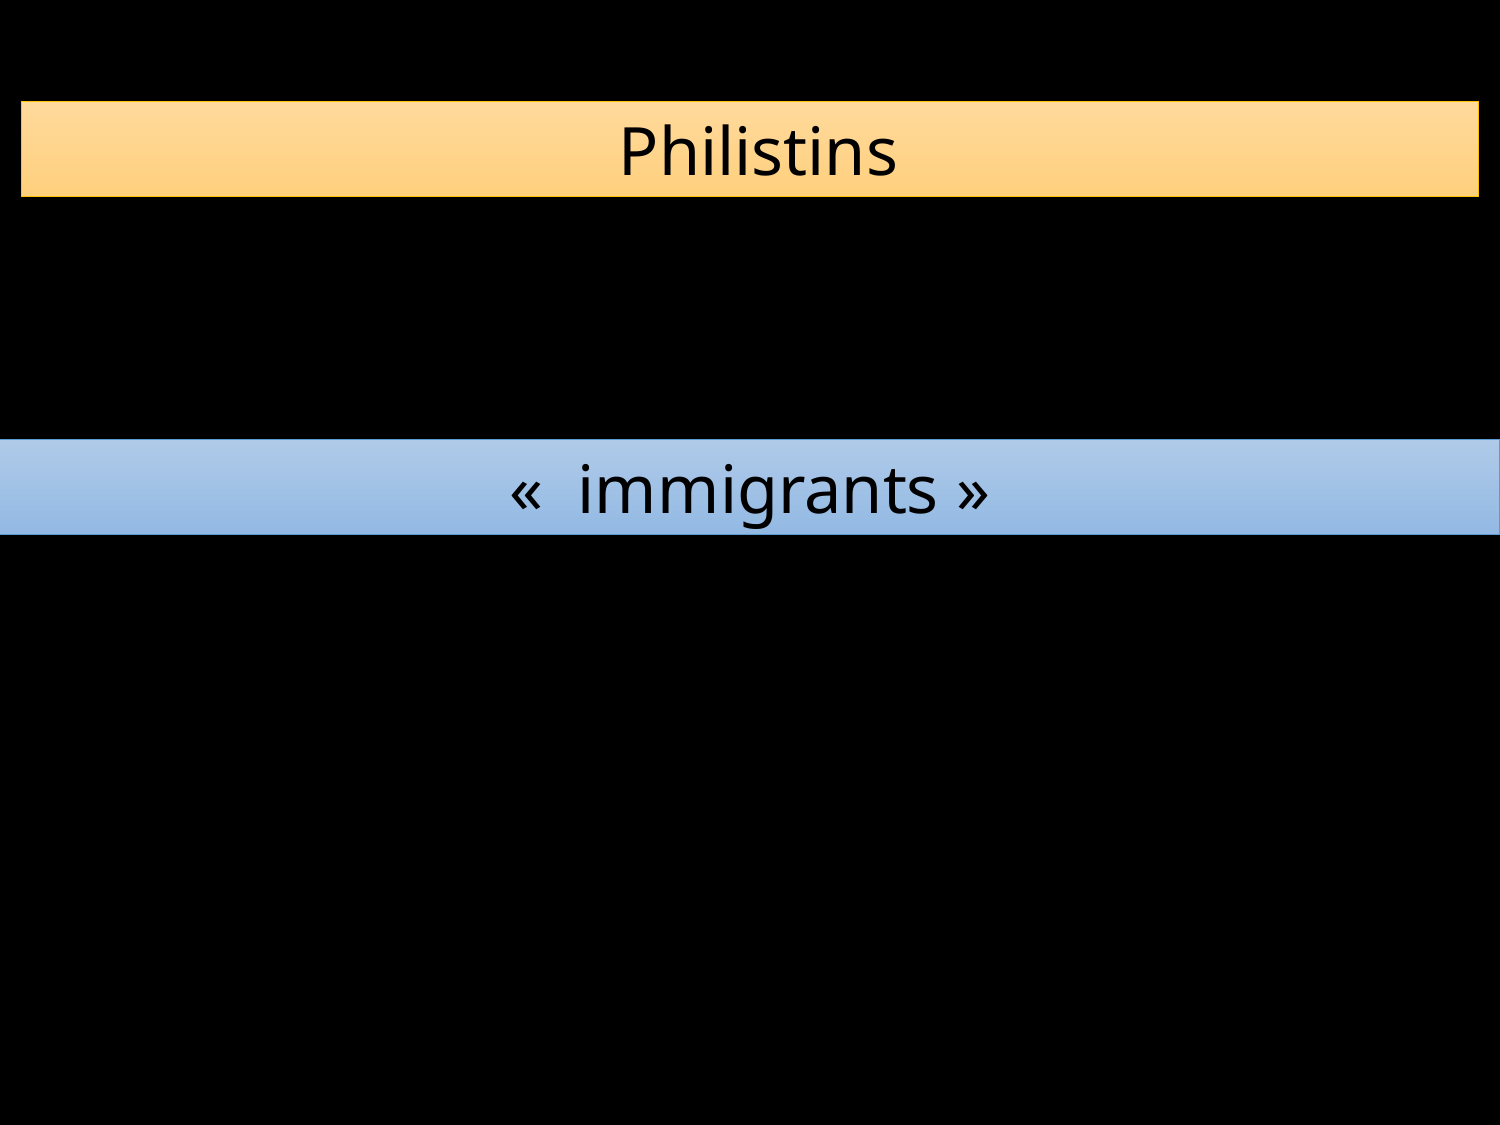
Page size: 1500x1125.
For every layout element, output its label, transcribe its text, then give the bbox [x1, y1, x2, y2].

text_box « immigrants » [0, 439, 1500, 535]
text_box Philistins [21, 101, 1479, 197]
